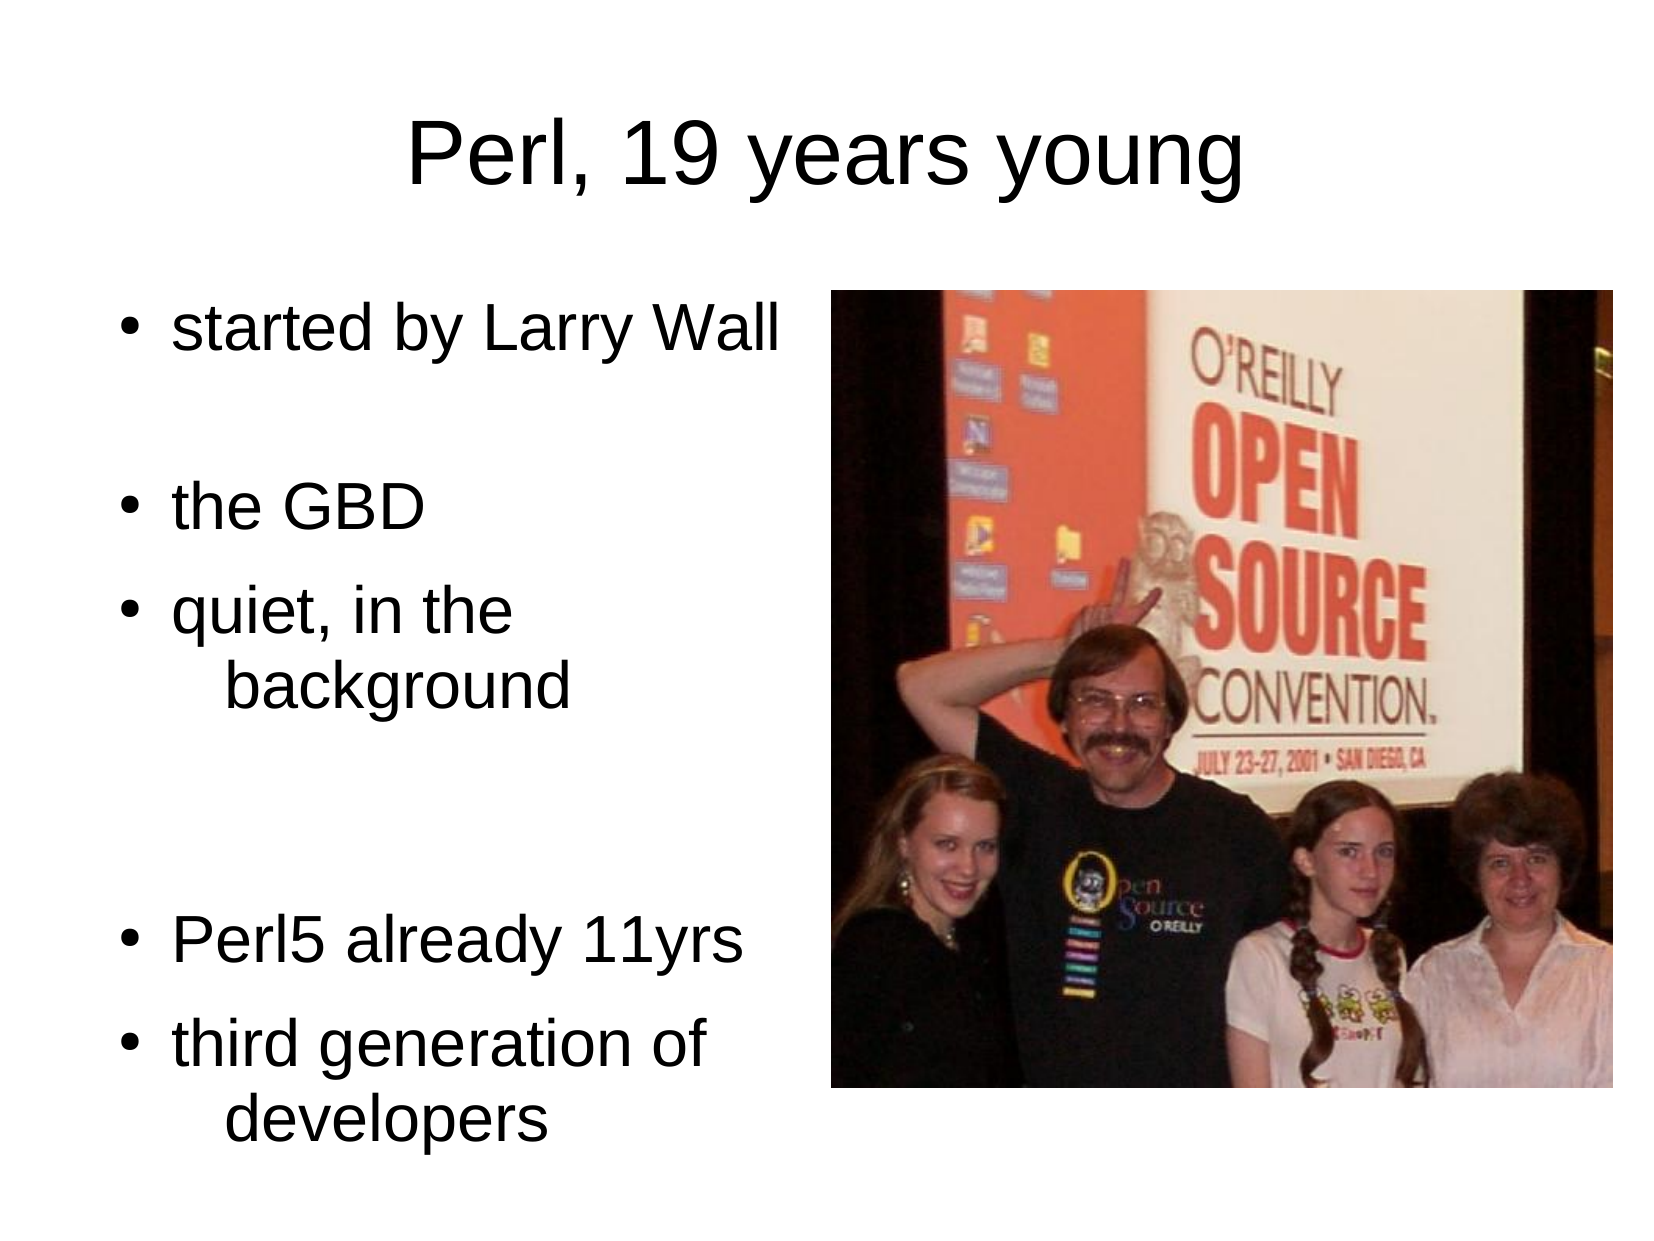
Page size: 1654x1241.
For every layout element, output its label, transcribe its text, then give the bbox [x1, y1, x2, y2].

list started by Larry Wall the GBD quiet, in the background Perl5 already 11yrs third generation of developers [82, 290, 809, 1151]
title Perl, 19 years young [82, 49, 1571, 257]
picture [831, 290, 1613, 1088]
